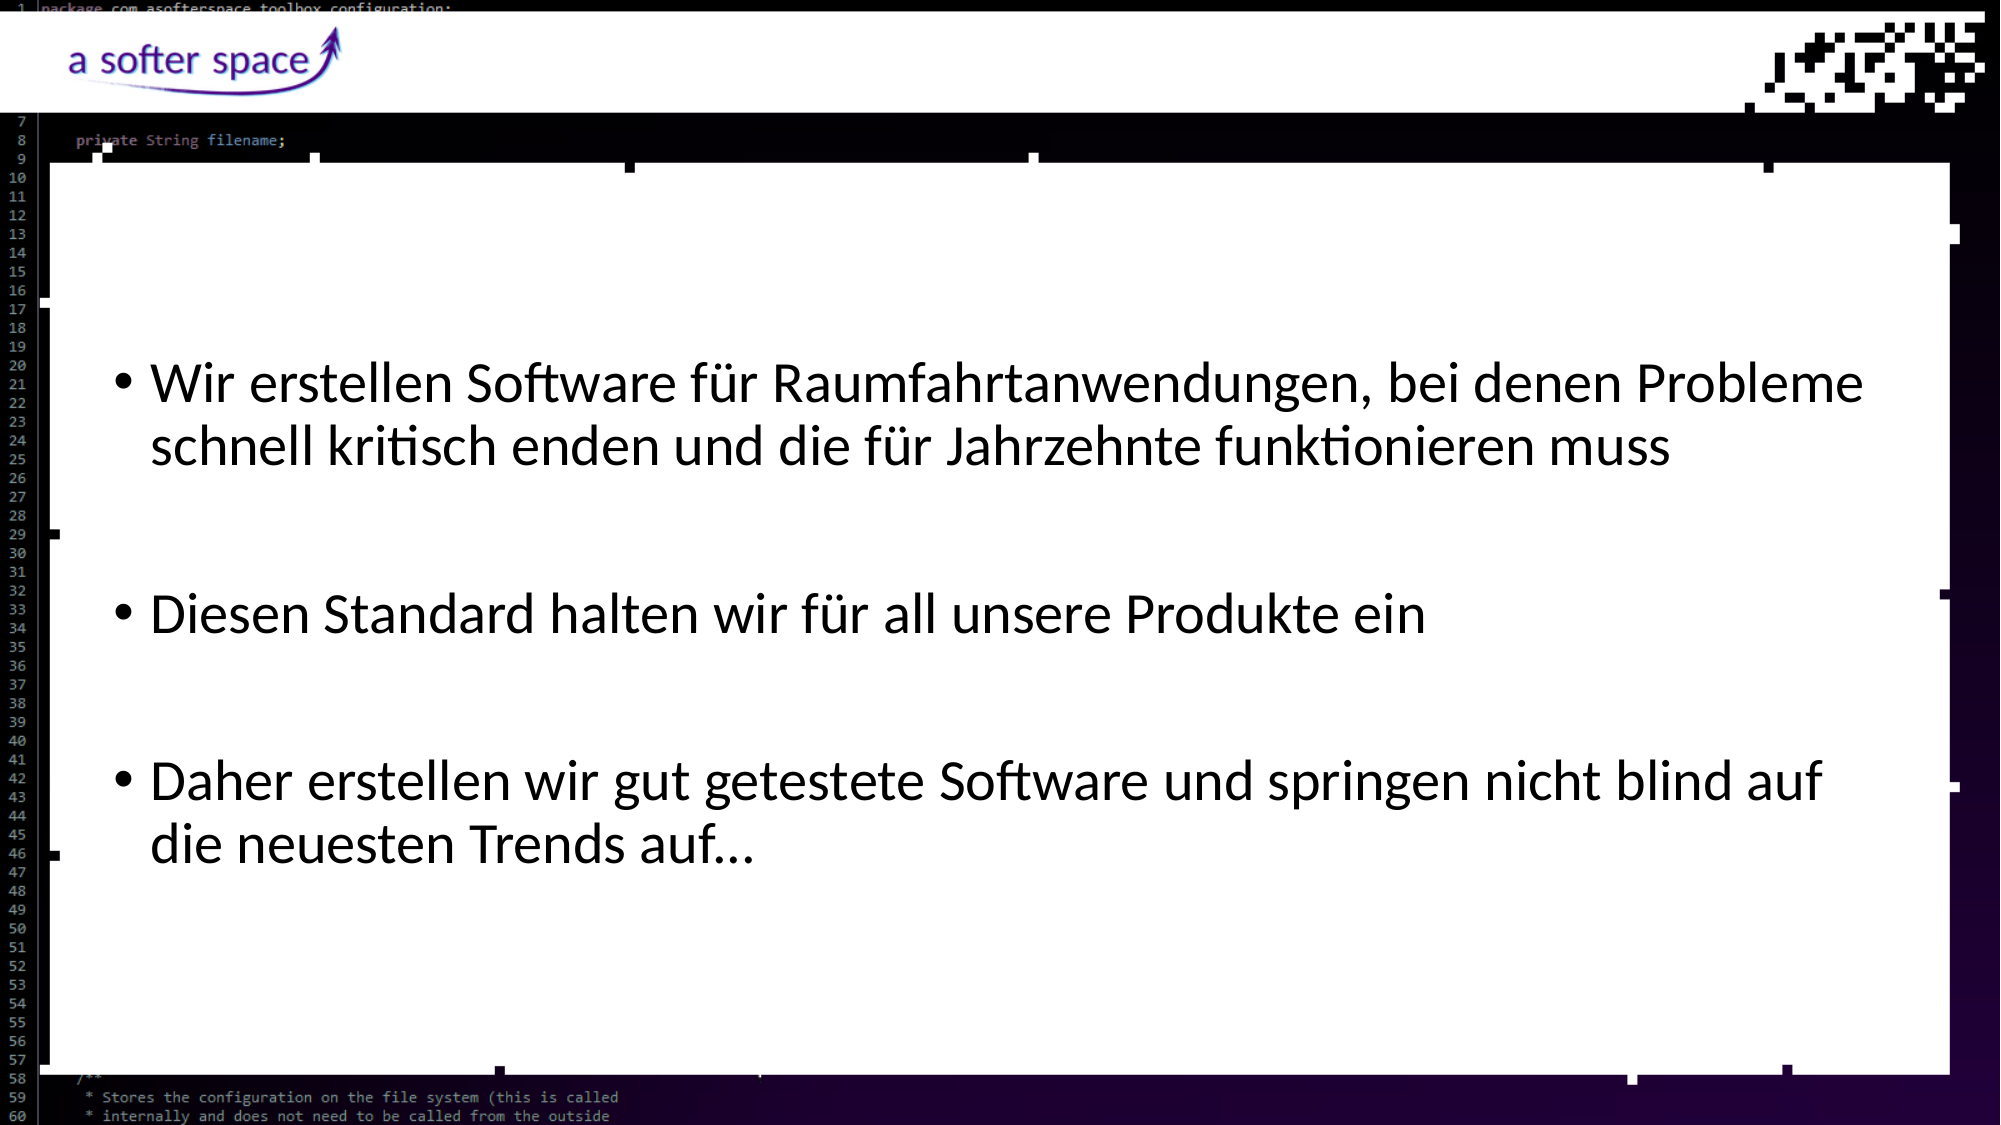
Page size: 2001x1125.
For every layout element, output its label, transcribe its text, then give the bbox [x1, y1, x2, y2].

list Wir erstellen Software für Raumfahrtanwendungen, bei denen Probleme schnell kritisch enden und die für Jahrzehnte funktionieren muss Diesen Standard halten wir für all unsere Produkte ein Daher erstellen wir gut getestete Software und springen nicht blind auf die neuesten Trends auf... [98, 253, 1902, 1021]
picture [0, 0, 2000, 1125]
